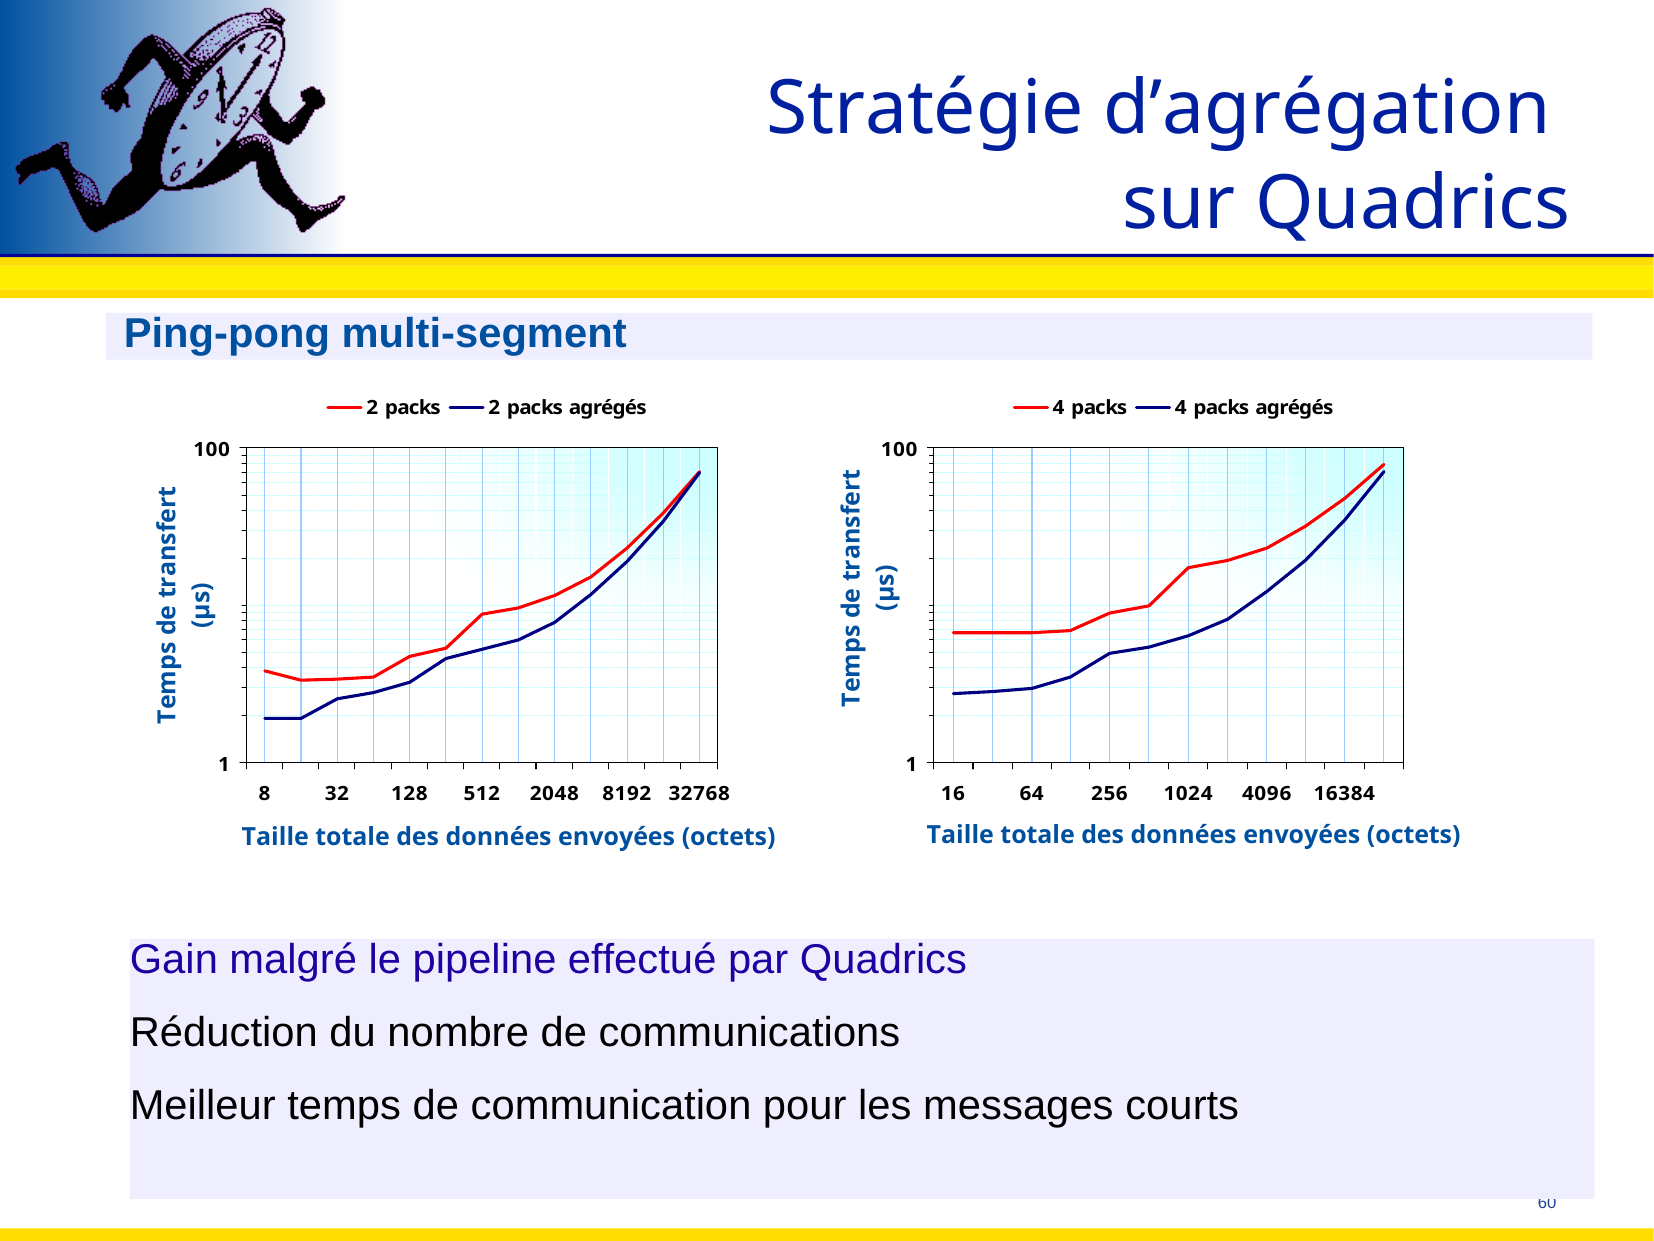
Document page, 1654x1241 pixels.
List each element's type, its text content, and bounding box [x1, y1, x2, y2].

title Stratégie d’agrégation sur Quadrics [372, 49, 1571, 257]
text_box Taille totale des données envoyées (octets) [911, 809, 1477, 859]
chart [861, 383, 1524, 826]
text_box Temps de transfert (µs) [824, 435, 889, 742]
text_box Temps de transfert (µs) [140, 452, 205, 759]
list Ping-pong multi-segment [106, 312, 1593, 360]
chart [173, 383, 837, 826]
text_box Taille totale des données envoyées (octets) [226, 811, 792, 861]
text_box Gain malgré le pipeline effectué par Quadrics Réduction du nombre de communications Meilleur temps de communication pour les messages courts [129, 938, 1595, 1199]
picture [14, 0, 353, 245]
